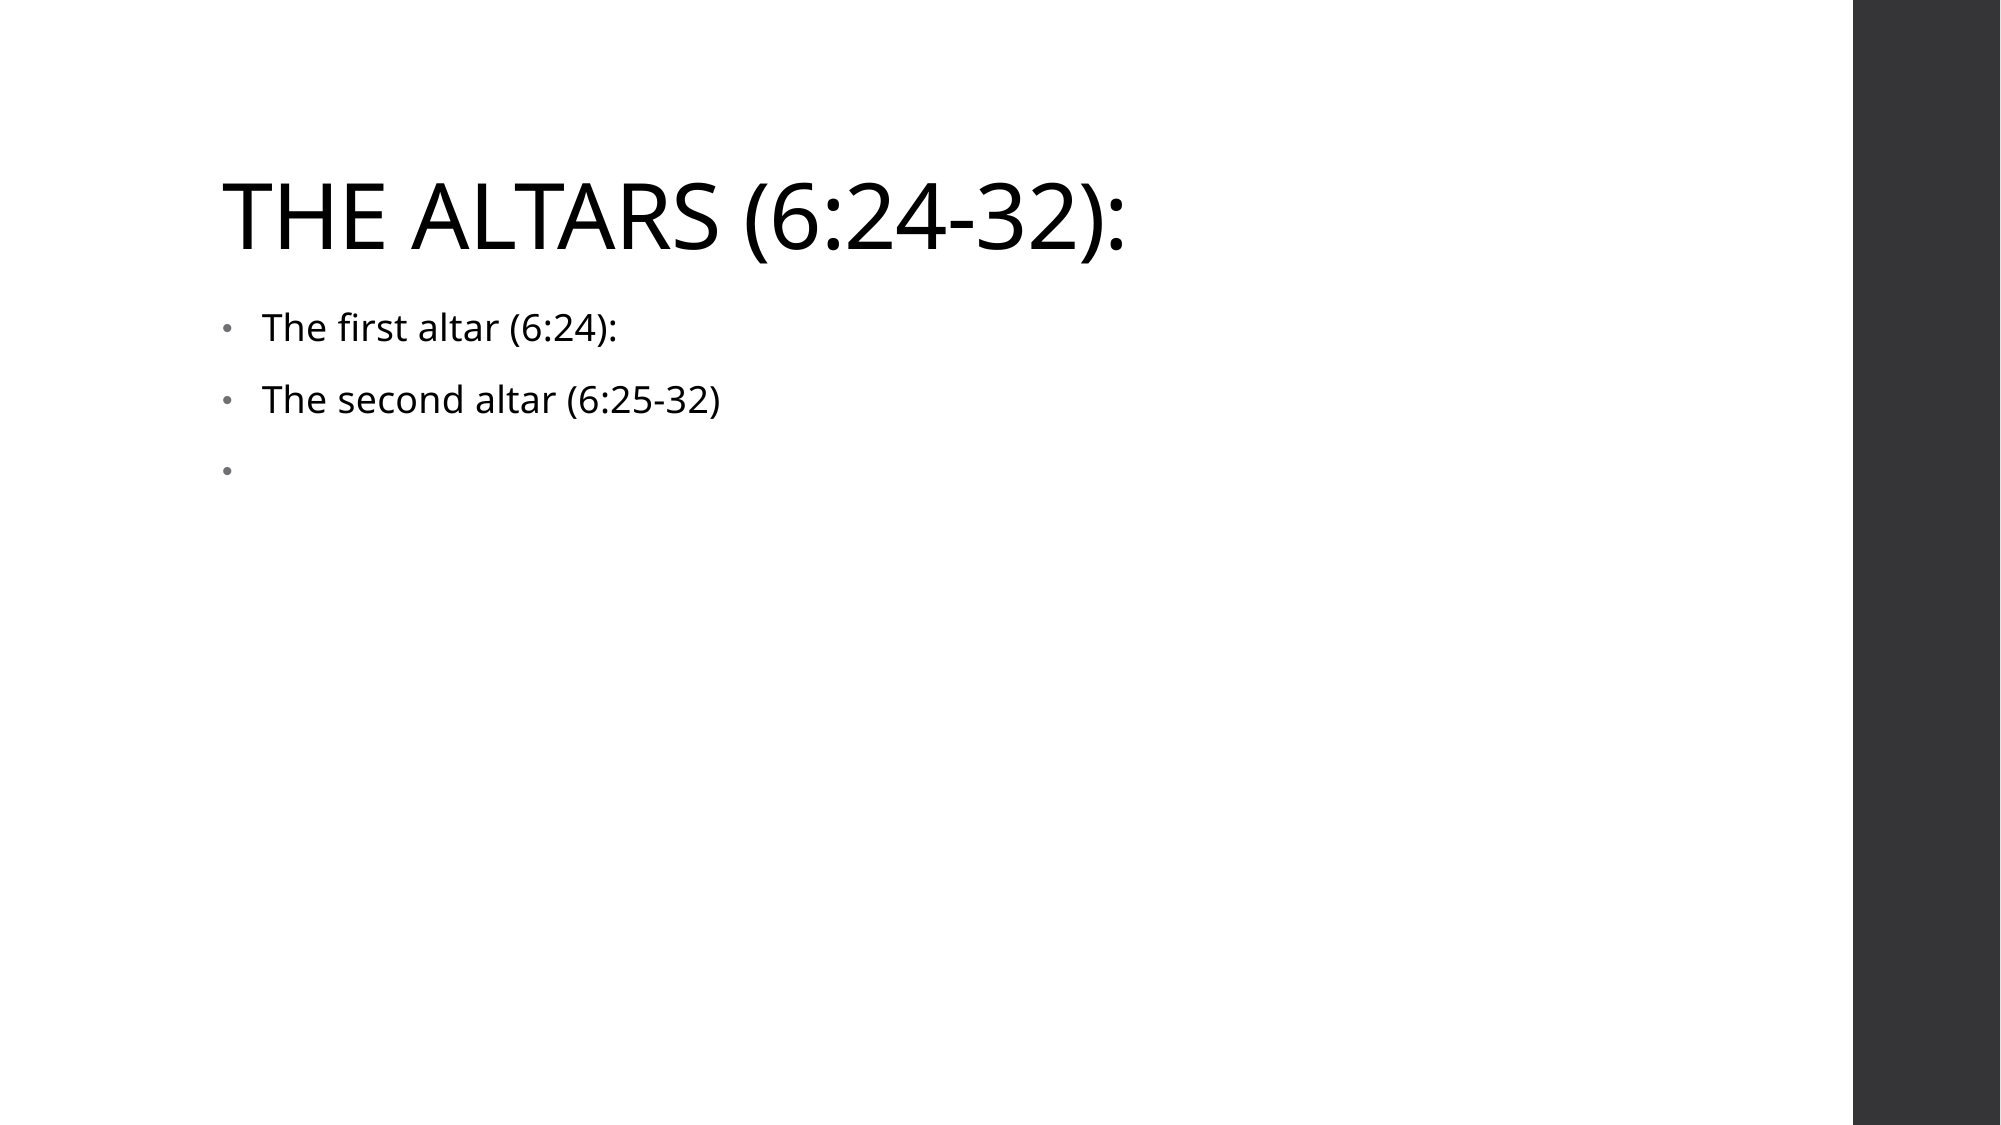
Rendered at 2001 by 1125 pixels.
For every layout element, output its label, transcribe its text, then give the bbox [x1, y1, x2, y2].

list The first altar (6:24): The second altar (6:25-32) [206, 299, 1617, 1014]
title THE ALTARS (6:24-32): [206, 60, 1797, 278]
